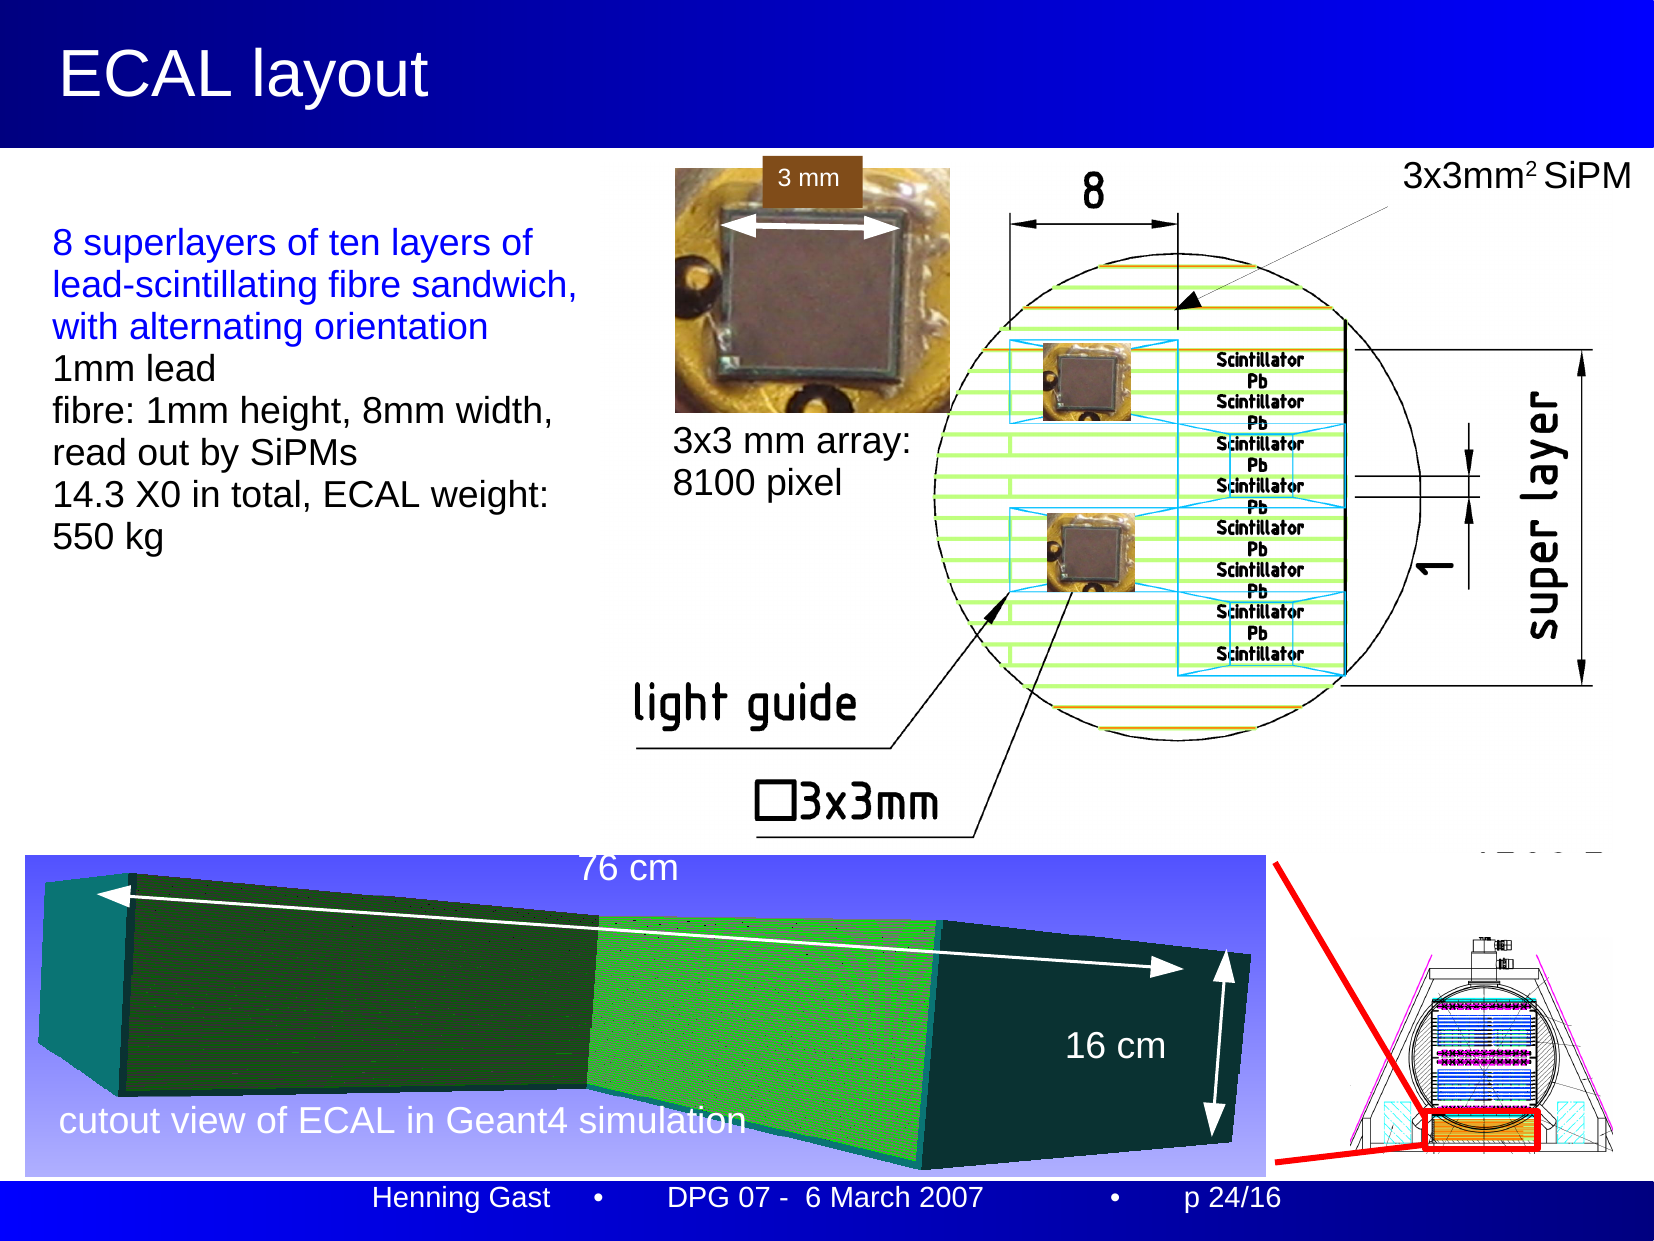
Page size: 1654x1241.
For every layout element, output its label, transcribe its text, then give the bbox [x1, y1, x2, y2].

picture [1350, 937, 1613, 1154]
picture [25, 855, 1266, 1177]
text_box 3x3 mm array: 8100 pixel [657, 412, 946, 539]
picture [1350, 998, 1422, 1150]
text_box 3 mm [762, 155, 863, 208]
text_box 8 superlayers of ten layers of lead-scintillating fibre sandwich, with alternating orientation 1mm lead fibre: 1mm height, 8mm width, read out by SiPMs 14.3 X0 in total, ECAL weight: 550 kg [37, 214, 601, 731]
text_box 76 cm [562, 839, 713, 910]
title ECAL layout [0, 0, 1654, 148]
text_box 16 cm [1050, 1016, 1201, 1088]
picture [600, 162, 1613, 853]
text_box cutout view of ECAL in Geant4 simulation [43, 1091, 901, 1163]
picture [1428, 1114, 1534, 1146]
text_box 3x3mm2 SiPM [1387, 147, 1648, 219]
